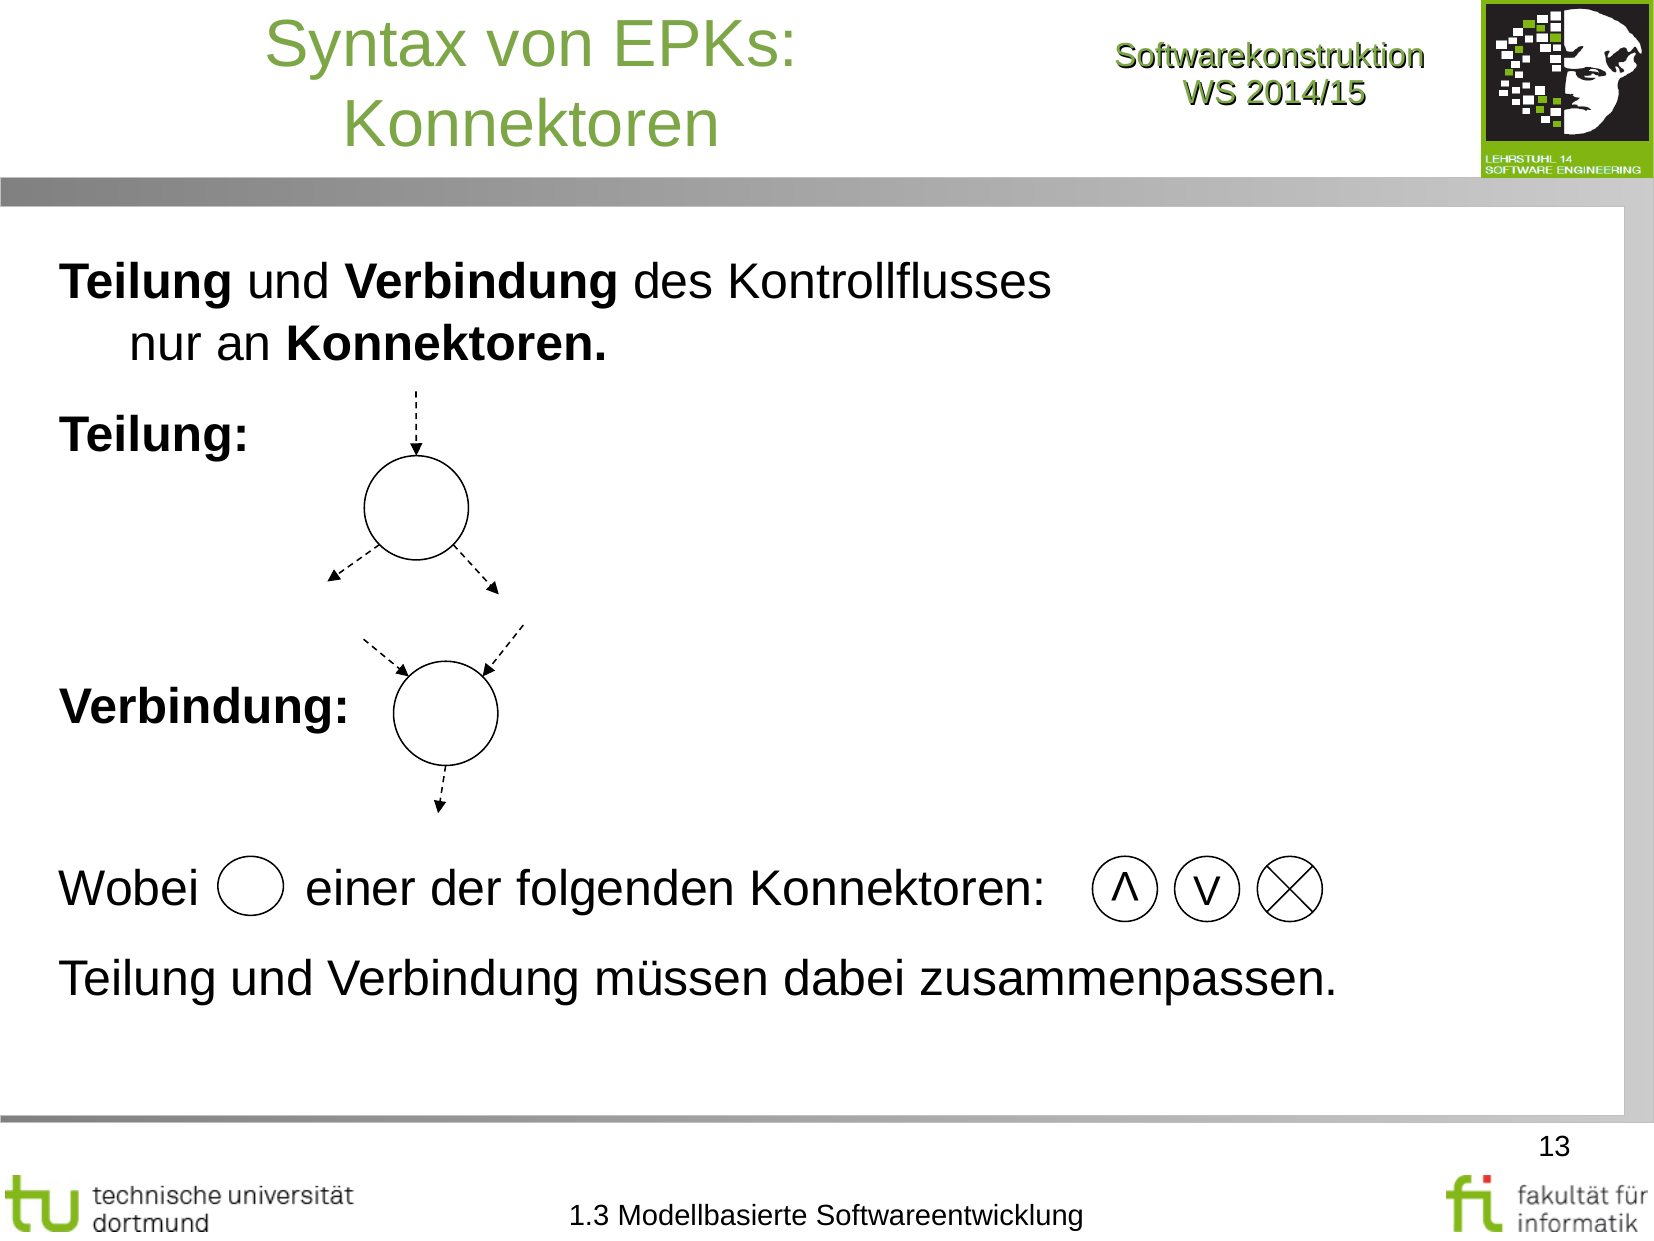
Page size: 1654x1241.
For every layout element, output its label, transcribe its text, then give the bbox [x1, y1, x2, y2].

picture [1481, 0, 1654, 178]
list Teilung und Verbindung des Kontrollflusses nur an Konnektoren. Teilung: Verbindung: Wobei einer der folgenden Konnektoren: Teilung und Verbindung müssen dabei zusammenpassen. [59, 248, 1595, 920]
text_box V [1092, 856, 1158, 922]
title Syntax von EPKs: Konnektoren [0, 0, 1064, 178]
picture [5, 1175, 354, 1232]
text_box V [1174, 856, 1240, 922]
picture [1446, 1175, 1648, 1232]
